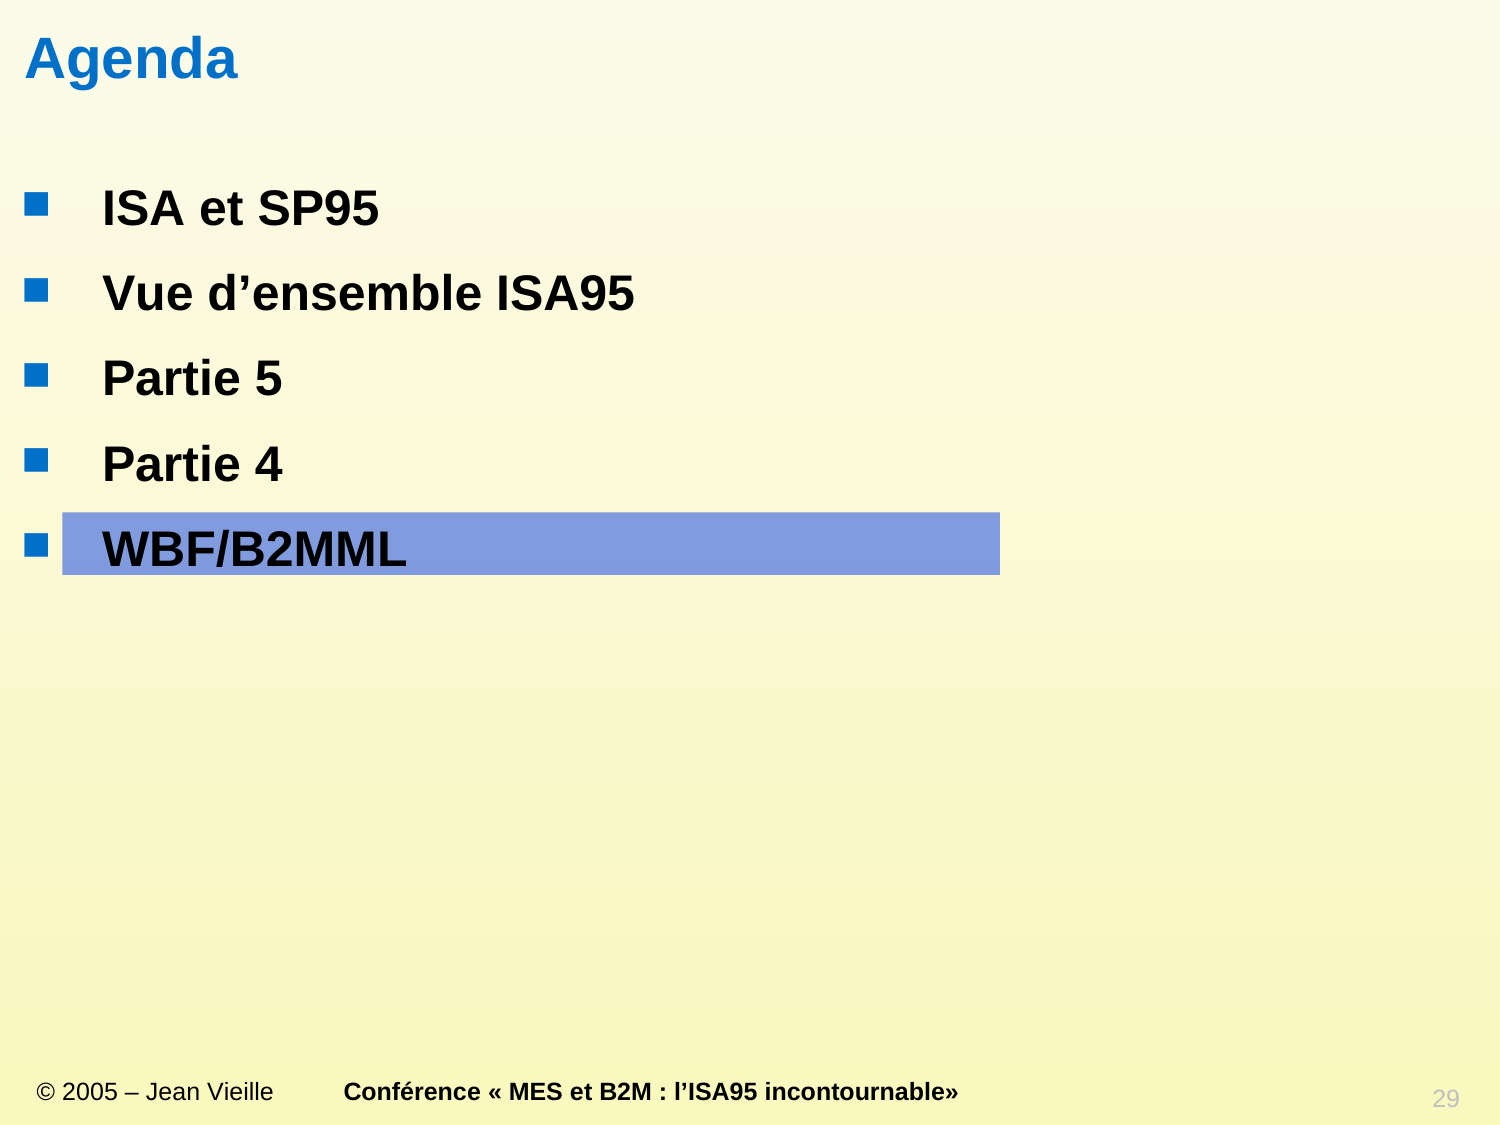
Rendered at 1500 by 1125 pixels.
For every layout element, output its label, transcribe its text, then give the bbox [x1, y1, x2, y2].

list ISA et SP95 Vue d’ensemble ISA95 Partie 5 Partie 4 WBF/B2MML [12, 174, 1476, 1026]
title Agenda [9, 12, 1476, 151]
